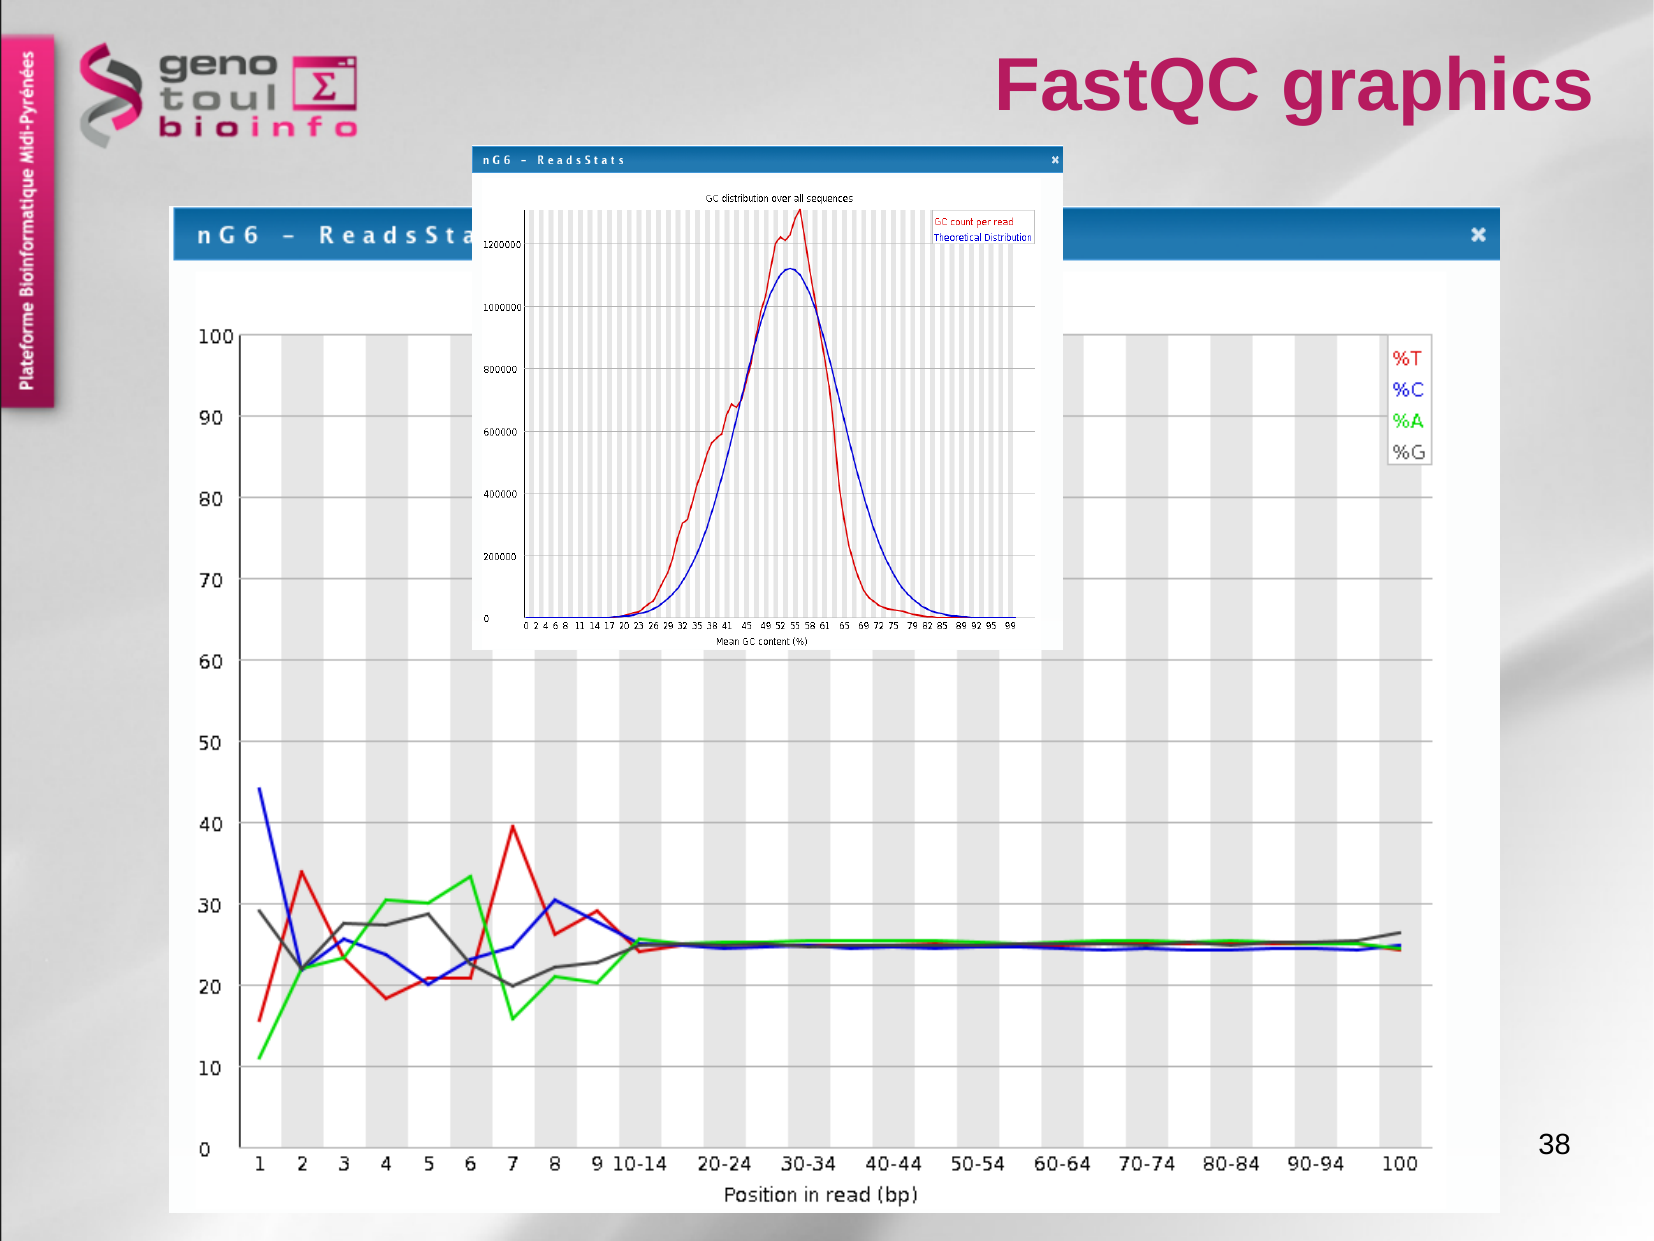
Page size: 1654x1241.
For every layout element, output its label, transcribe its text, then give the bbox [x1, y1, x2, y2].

title FastQC graphics [109, 29, 1595, 148]
picture [0, 0, 1654, 1241]
